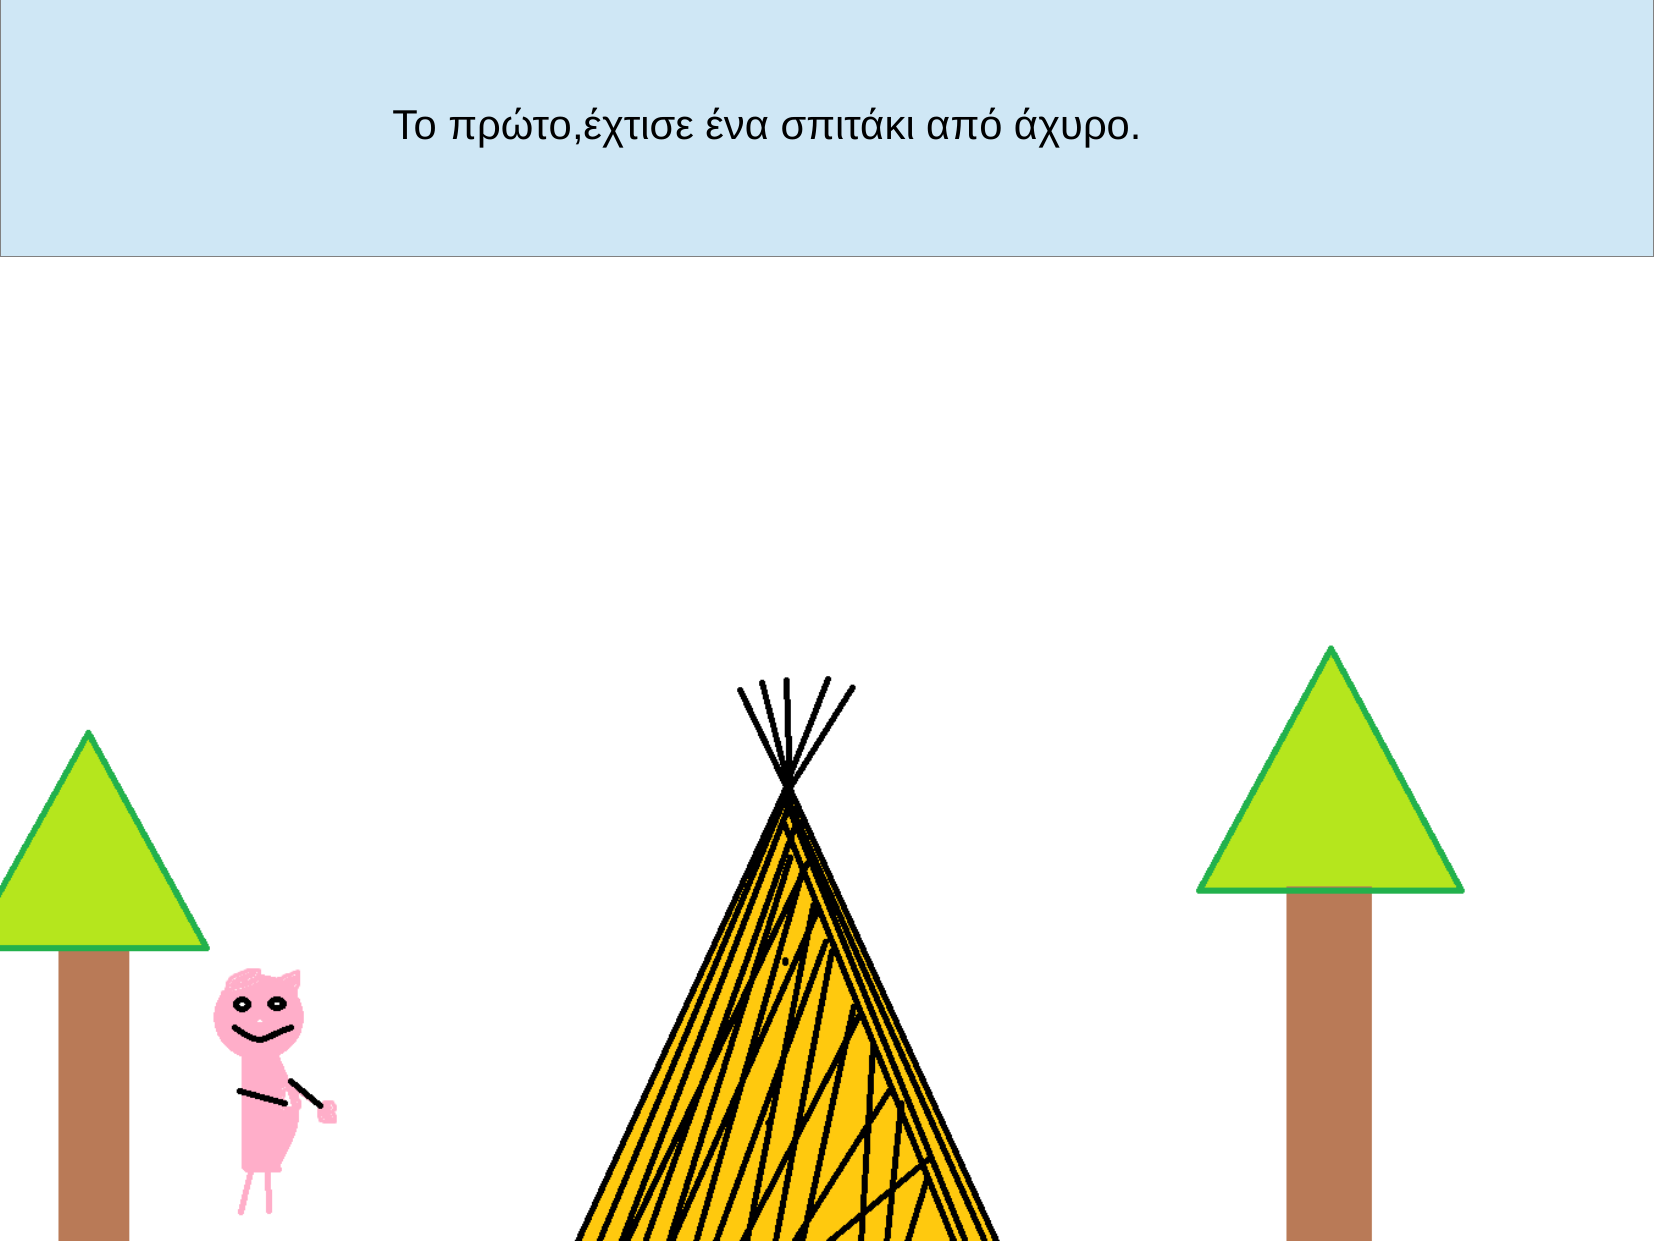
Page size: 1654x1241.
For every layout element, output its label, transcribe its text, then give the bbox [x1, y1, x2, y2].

picture [0, 565, 1654, 1241]
text_box Το πρώτο,έχτισε ένα σπιτάκι από άχυρο. [377, 94, 1158, 157]
text_box [0, 0, 1654, 257]
